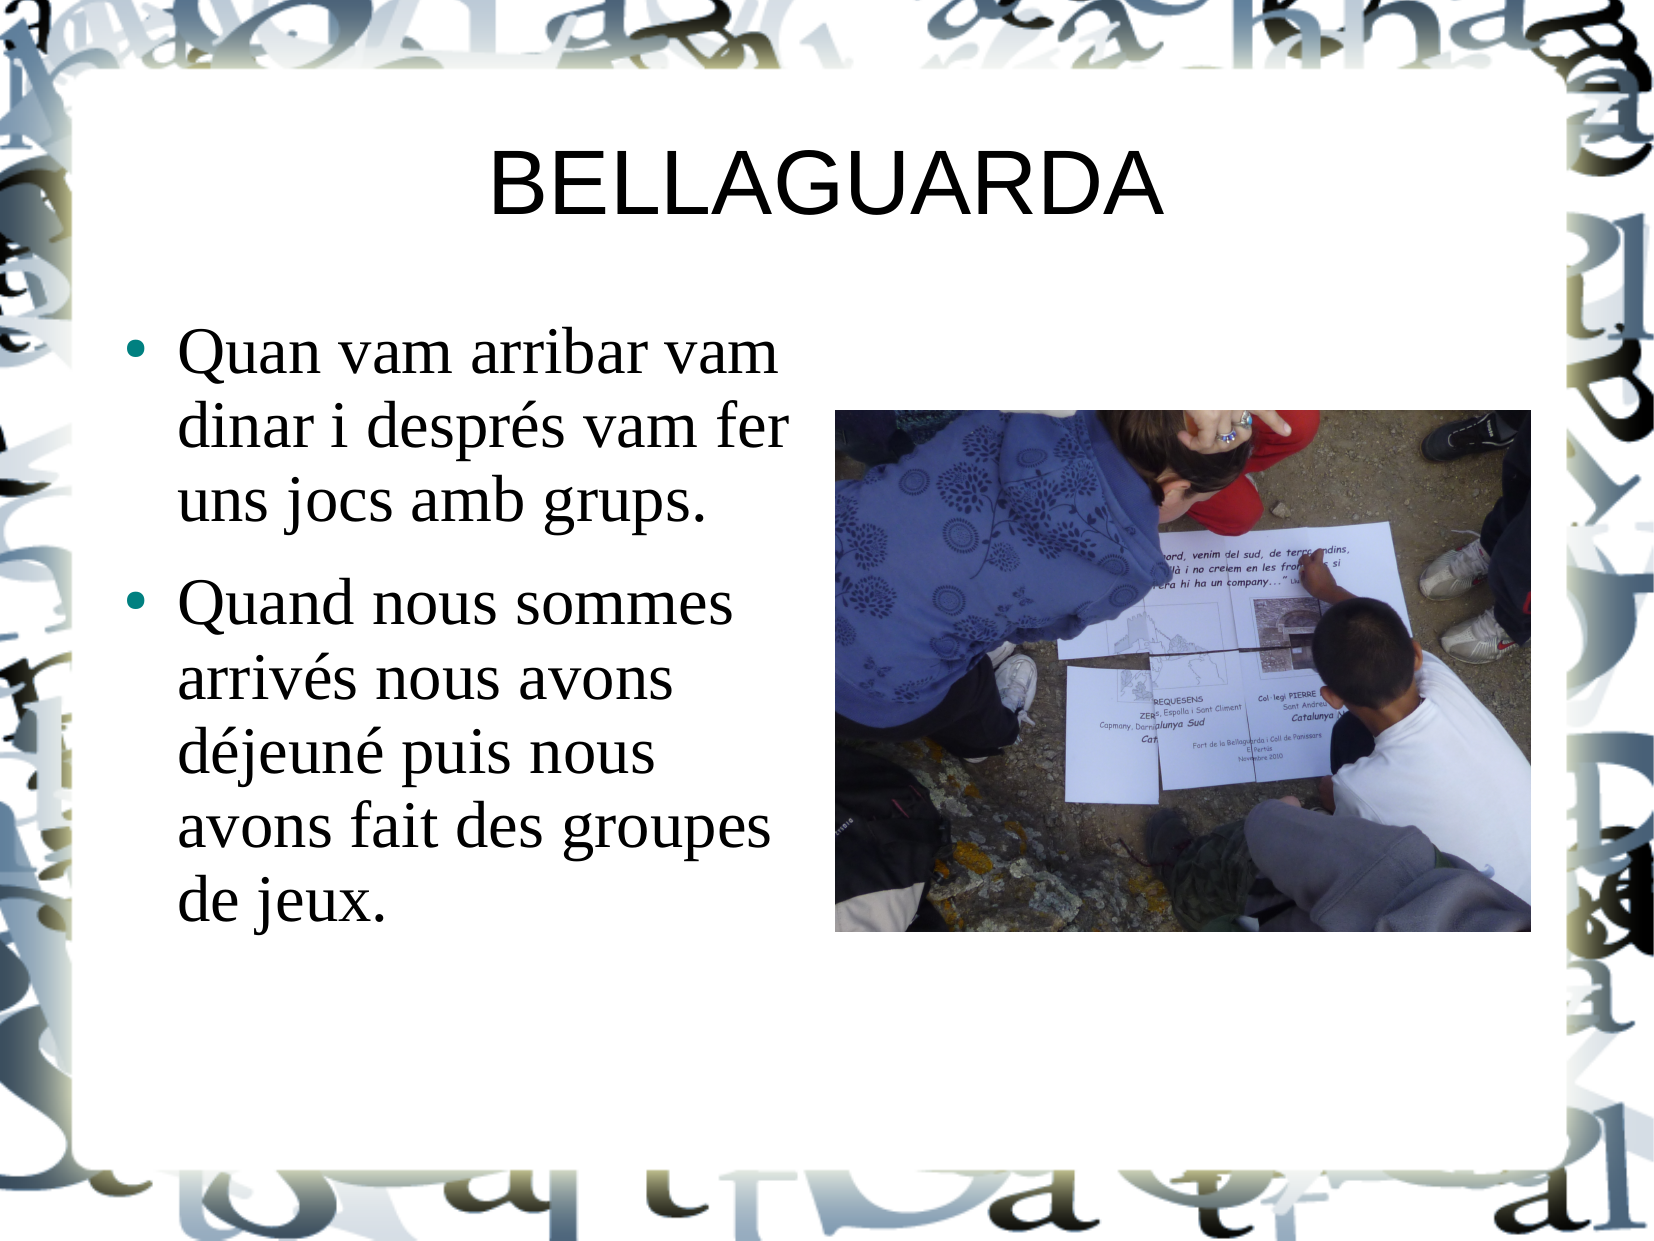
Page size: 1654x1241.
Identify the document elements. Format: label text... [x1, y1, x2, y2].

list Quan vam arribar vam dinar i després vam fer uns jocs amb grups. Quand nous sommes arrivés nous avons déjeuné puis nous avons fait des groupes de jeux. [106, 313, 801, 1013]
title BELLAGUARDA [82, 86, 1571, 279]
picture [0, 0, 1654, 1241]
